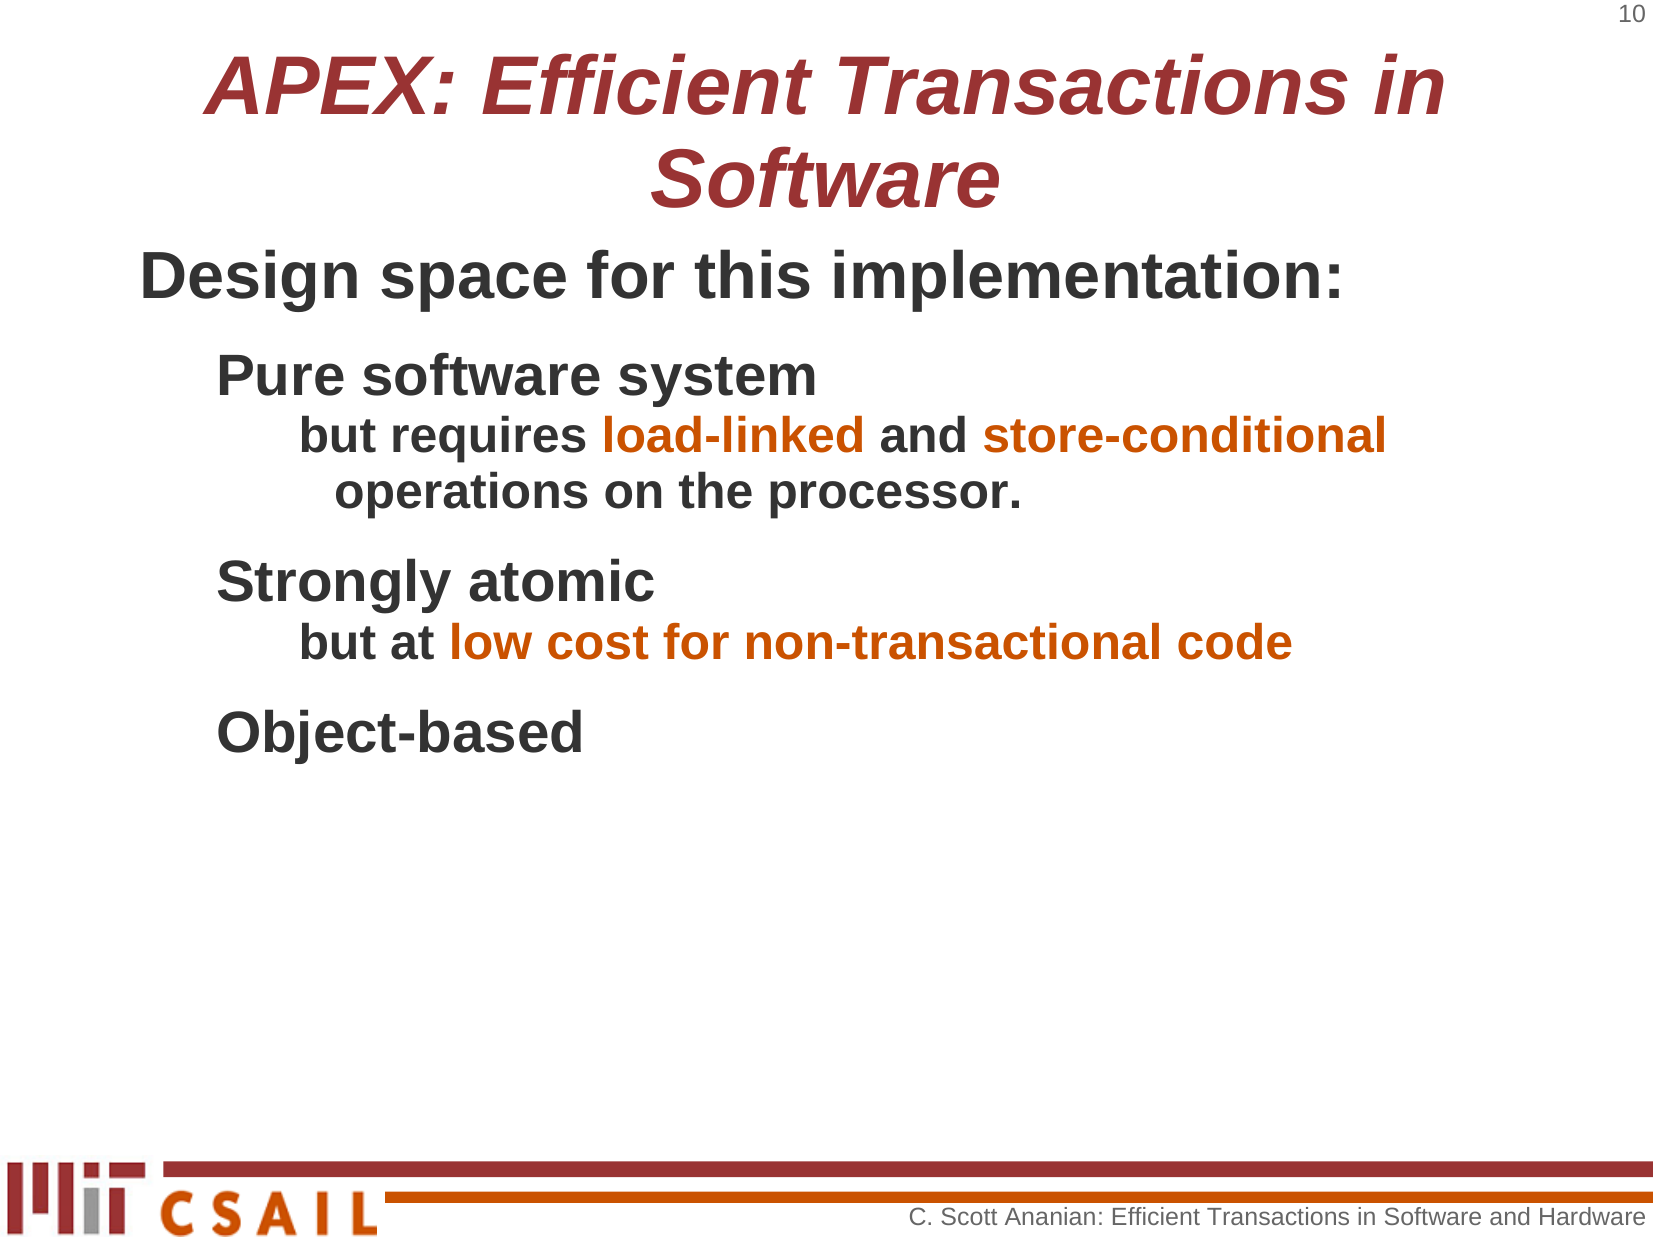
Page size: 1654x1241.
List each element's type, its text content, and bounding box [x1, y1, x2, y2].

picture [0, 1155, 377, 1237]
list Design space for this implementation: Pure software system but requires load-linked and store-conditional operations on the processor. Strongly atomic but at low cost for non-transactional code Object-based [121, 237, 1561, 1133]
title APEX: Efficient Transactions in Software [52, 28, 1601, 237]
